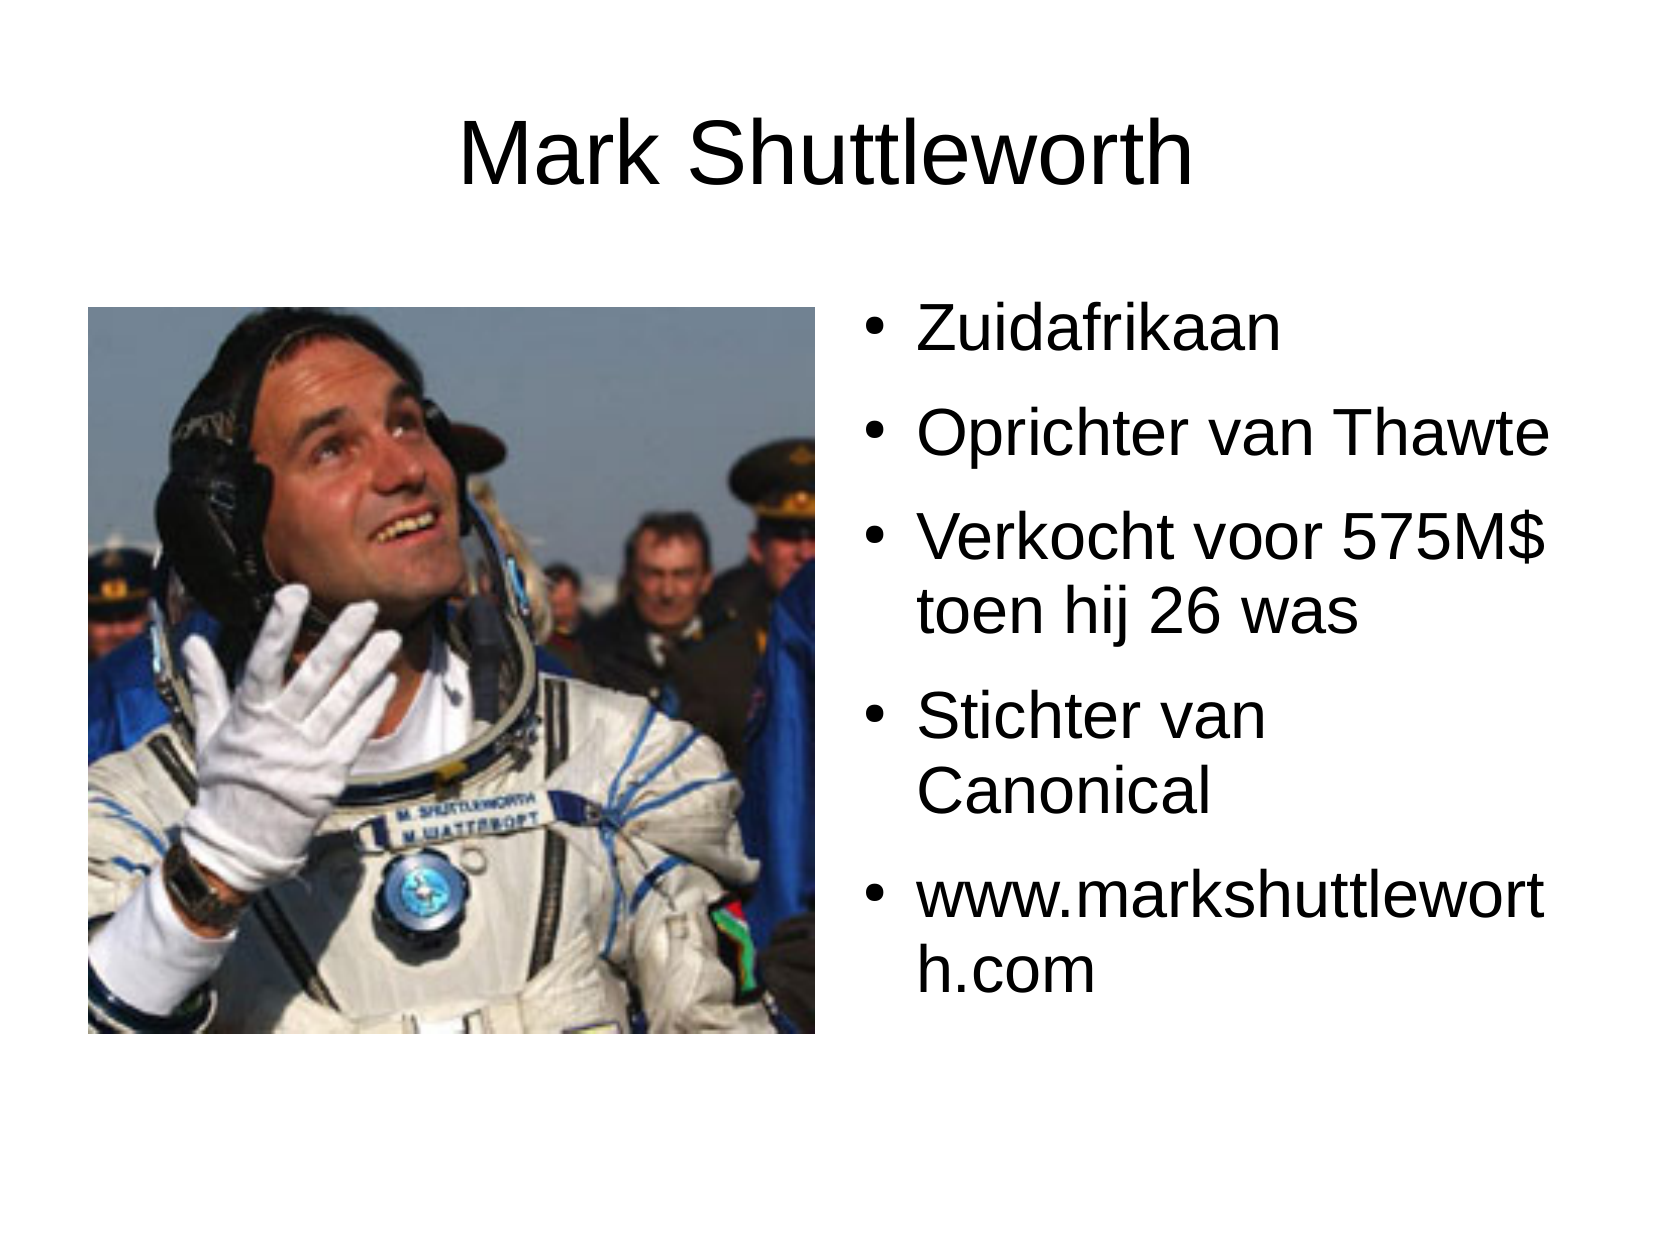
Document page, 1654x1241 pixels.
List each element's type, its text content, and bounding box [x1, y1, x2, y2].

title Mark Shuttleworth [82, 56, 1571, 250]
list Zuidafrikaan Oprichter van Thawte Verkocht voor 575M$ toen hij 26 was Stichter van Canonical www.markshuttleworth.com [845, 290, 1572, 1109]
picture [88, 307, 815, 1034]
